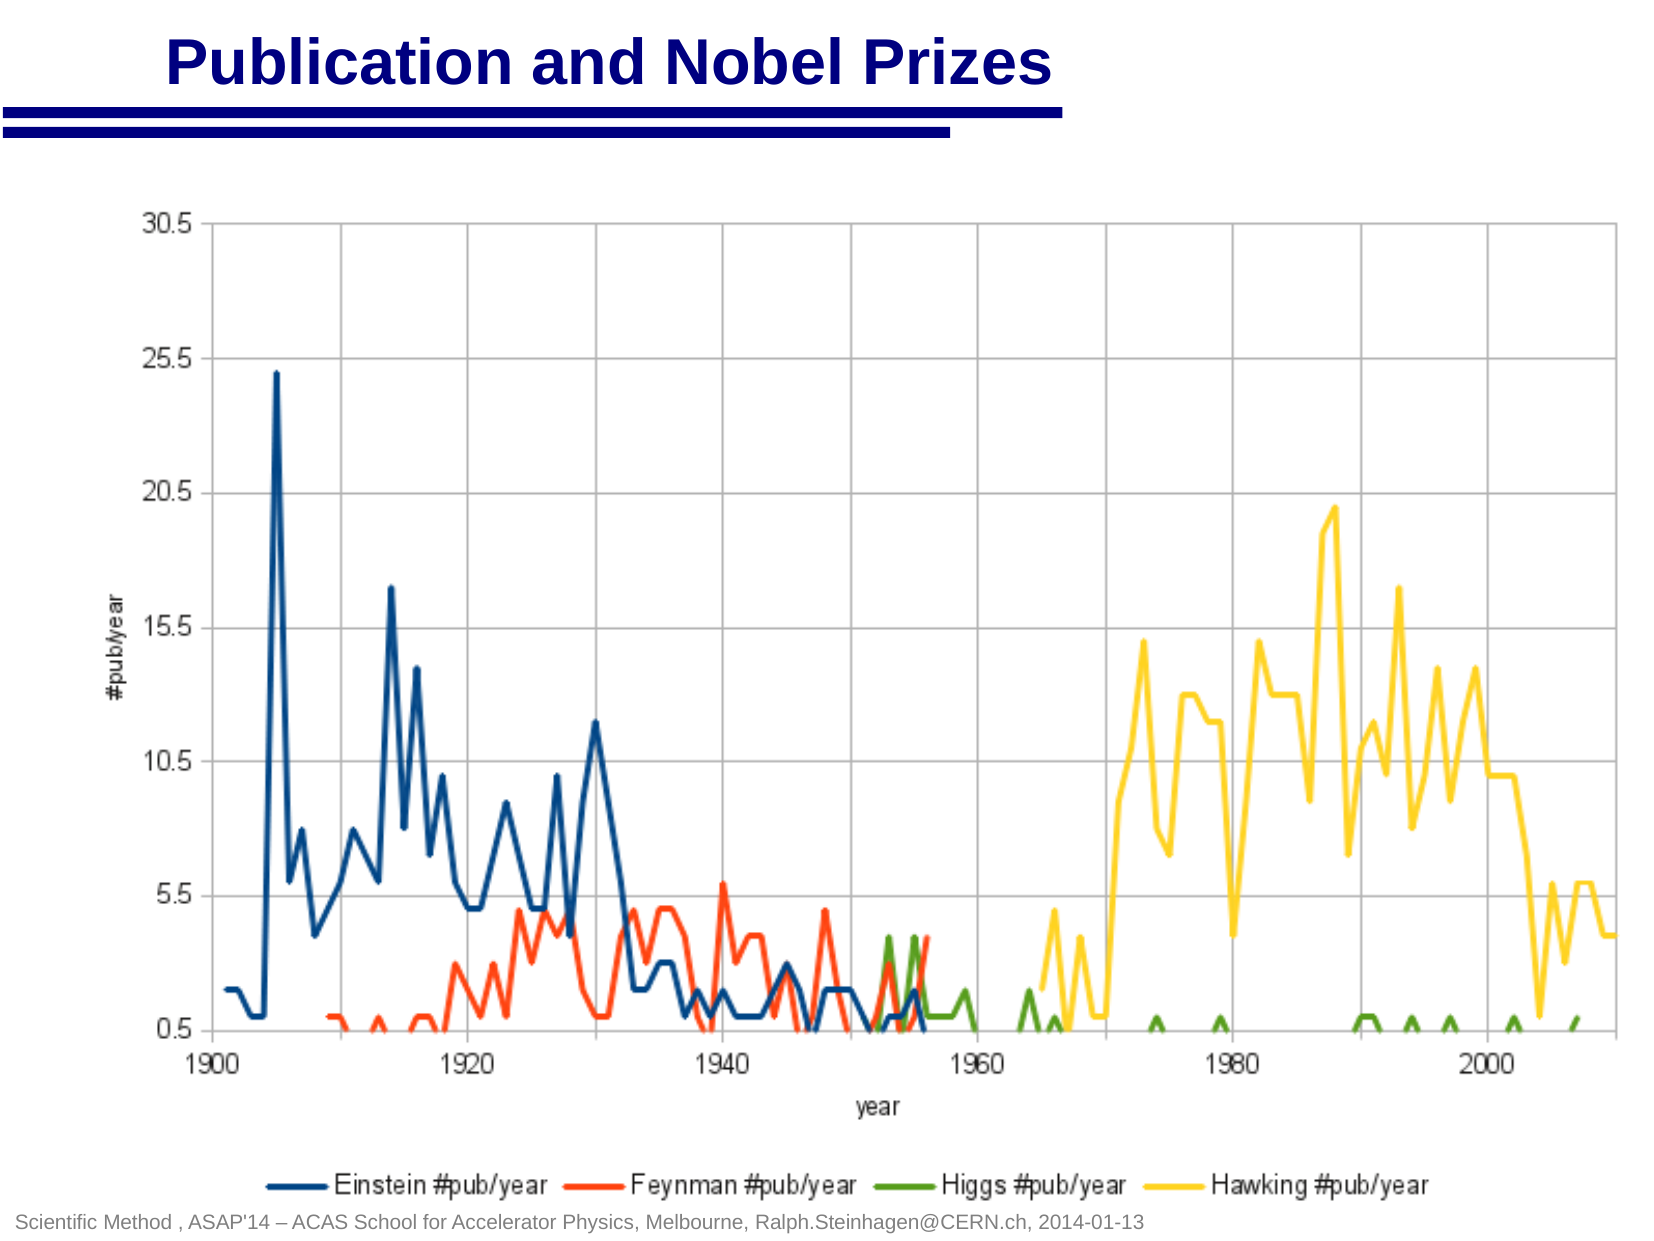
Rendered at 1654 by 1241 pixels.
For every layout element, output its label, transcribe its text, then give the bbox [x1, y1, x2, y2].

title Publication and Nobel Prizes [165, 0, 1323, 124]
picture [71, 192, 1622, 1205]
